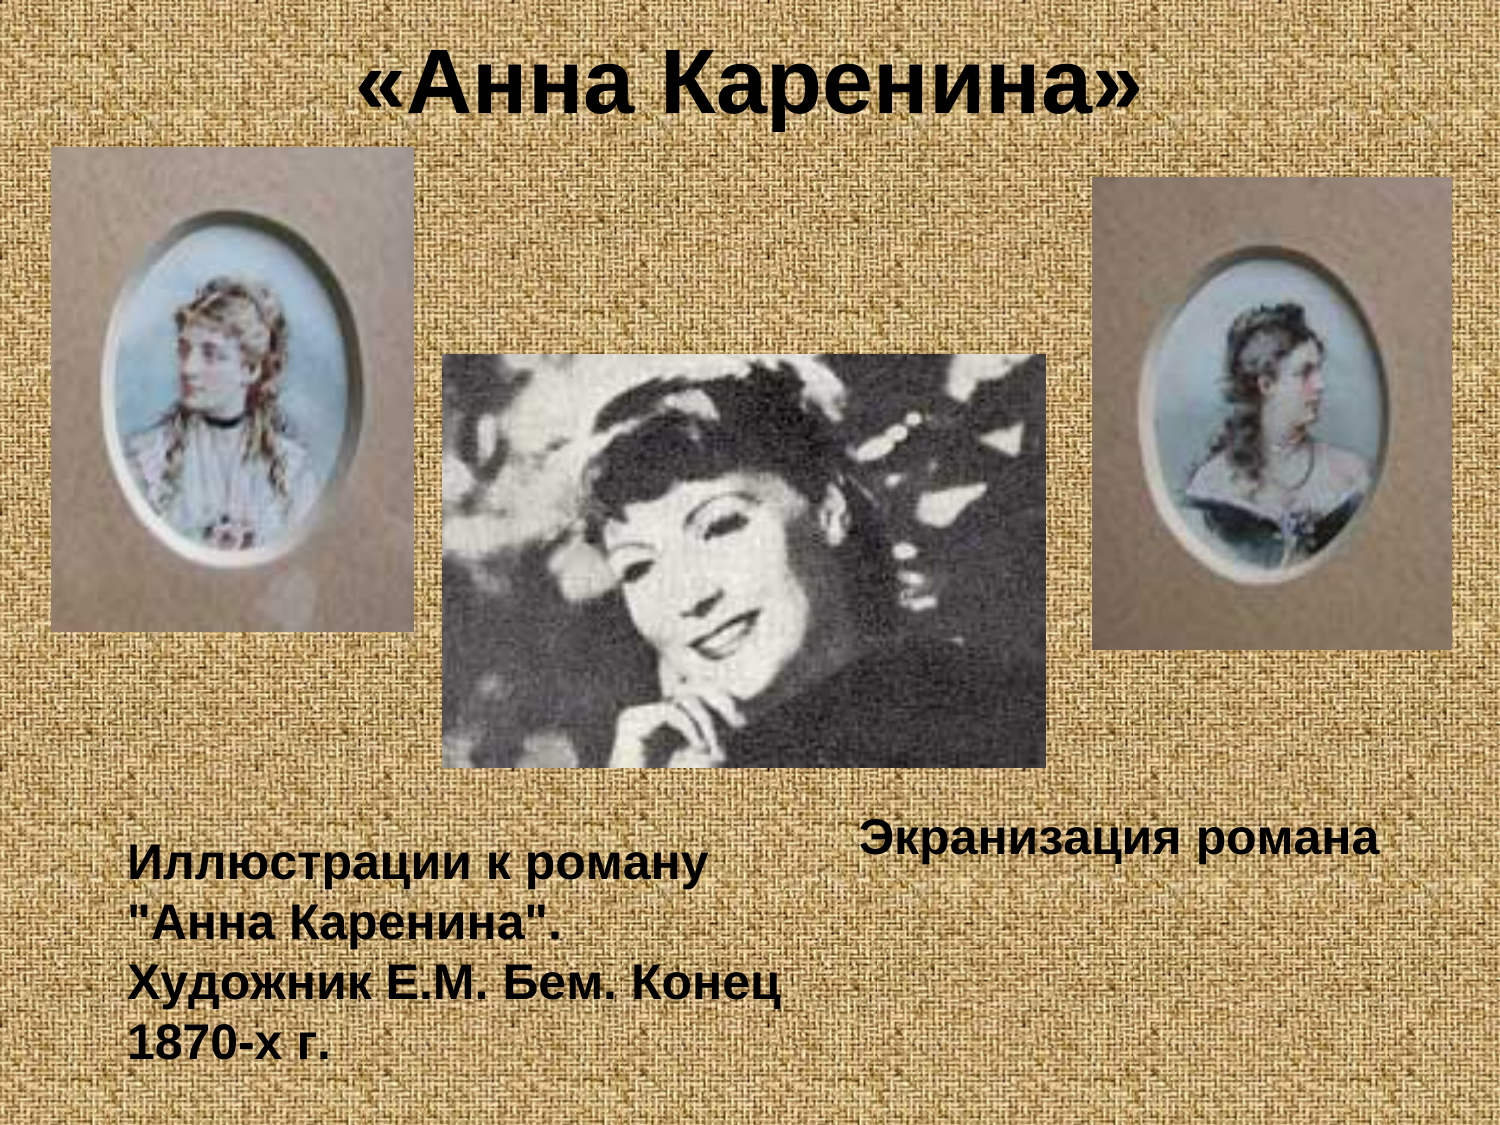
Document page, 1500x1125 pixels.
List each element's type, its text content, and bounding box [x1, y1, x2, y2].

text_box Иллюстрации к роману "Анна Каренина". Художник Е.М. Бем. Конец 1870-х г. [112, 822, 821, 1078]
title «Анна Каренина» [75, 19, 1426, 246]
picture [0, 0, 1500, 1125]
text_box [51, 147, 414, 633]
text_box Экранизация романа [826, 797, 1412, 873]
